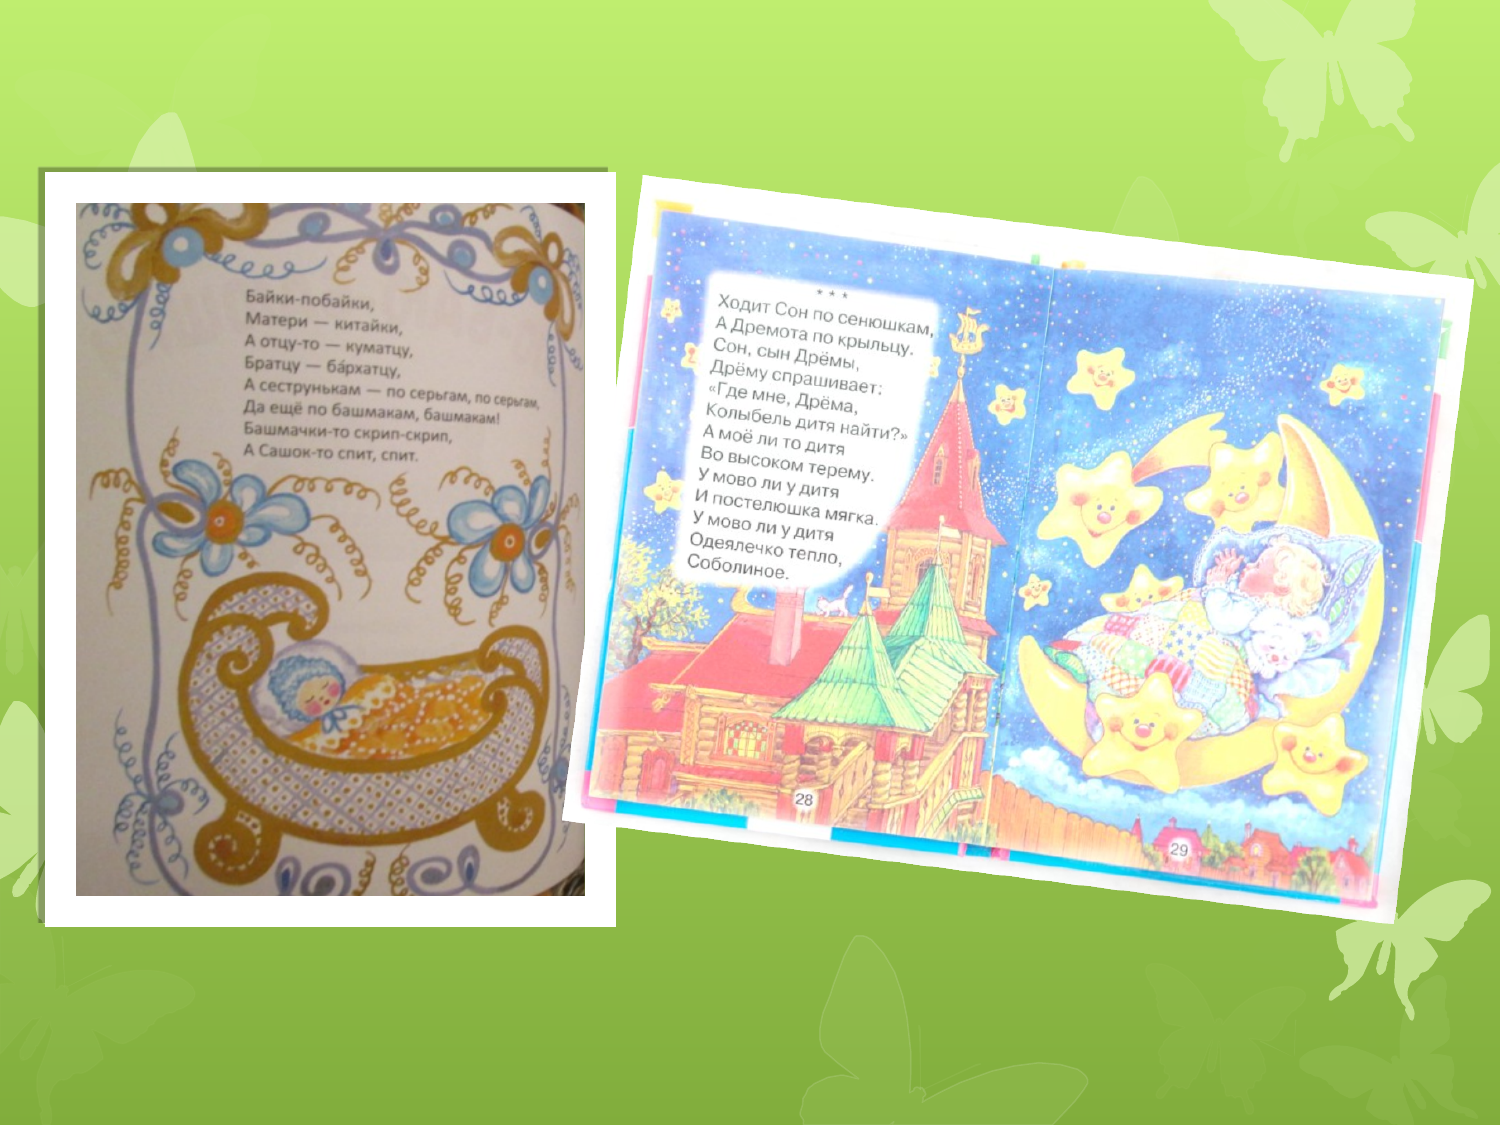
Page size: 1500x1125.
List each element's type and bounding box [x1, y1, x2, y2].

picture [75, 175, 1474, 924]
